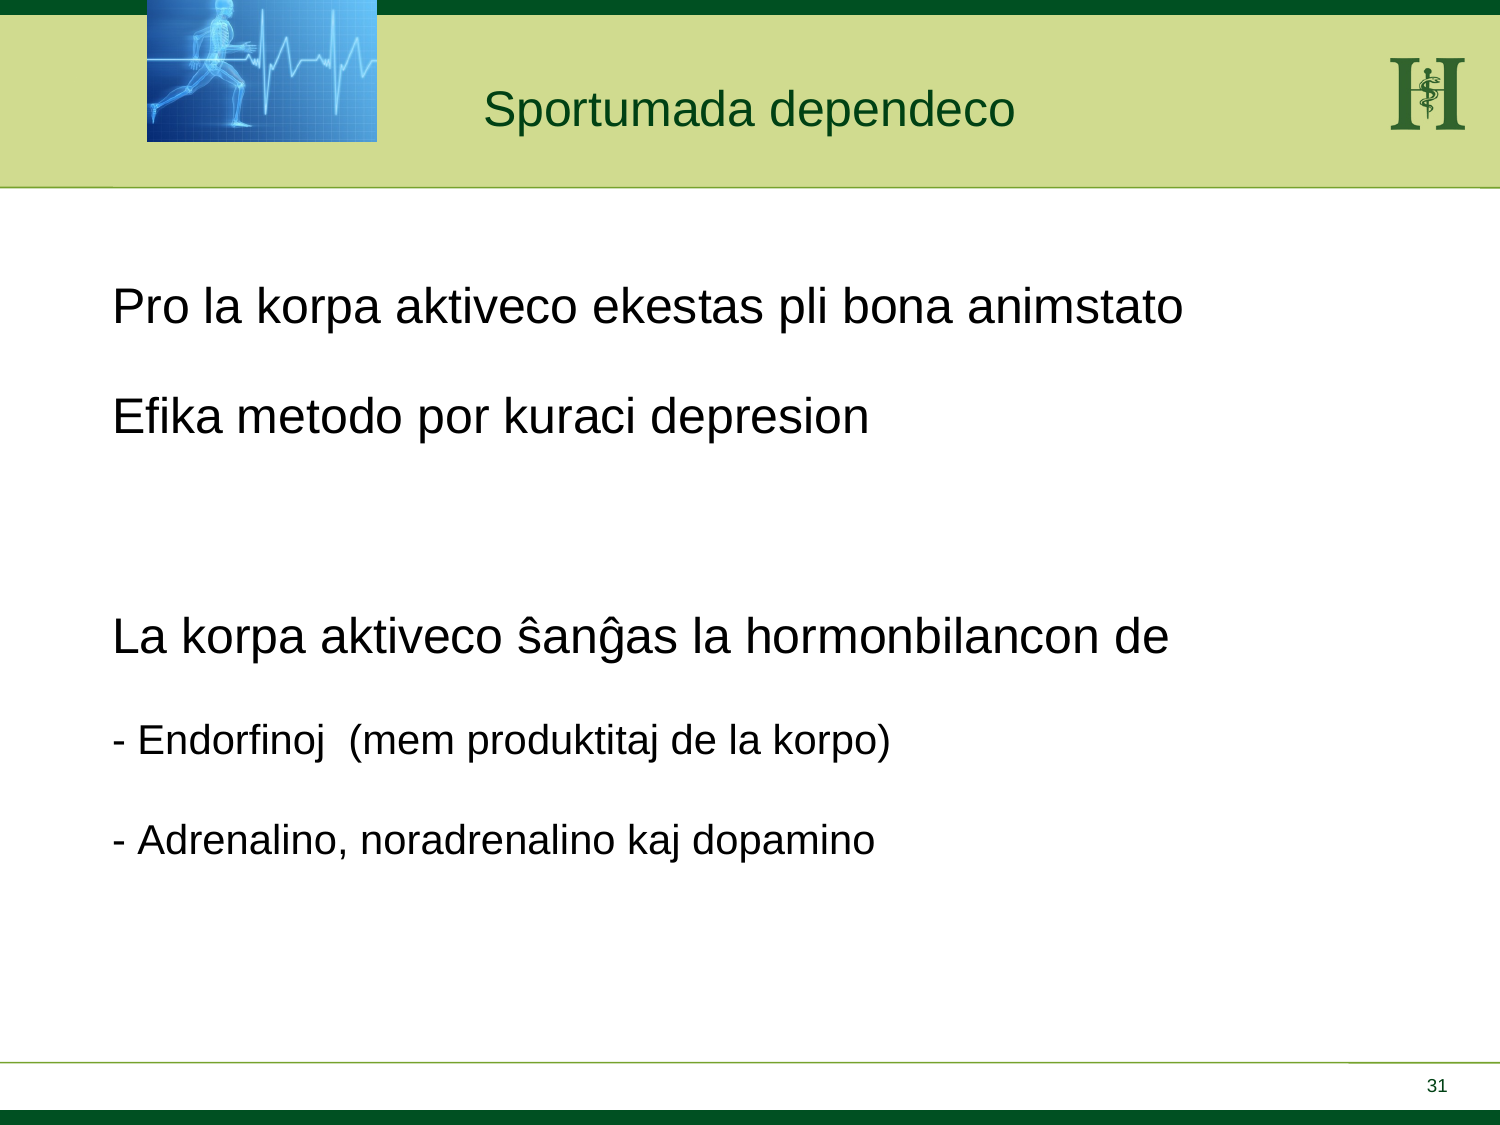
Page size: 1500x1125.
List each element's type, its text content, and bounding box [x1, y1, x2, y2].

title Sportumada dependeco [52, 24, 1448, 190]
list Pro la korpa aktiveco ekestas pli bona animstato Efika metodo por kuraci depresion La korpa aktiveco ŝanĝas la hormonbilancon de - Endorfinoj (mem produktitaj de la korpo) - Adrenalino, noradrenalino kaj dopamino [88, 265, 1483, 1075]
picture [0, 0, 1500, 186]
